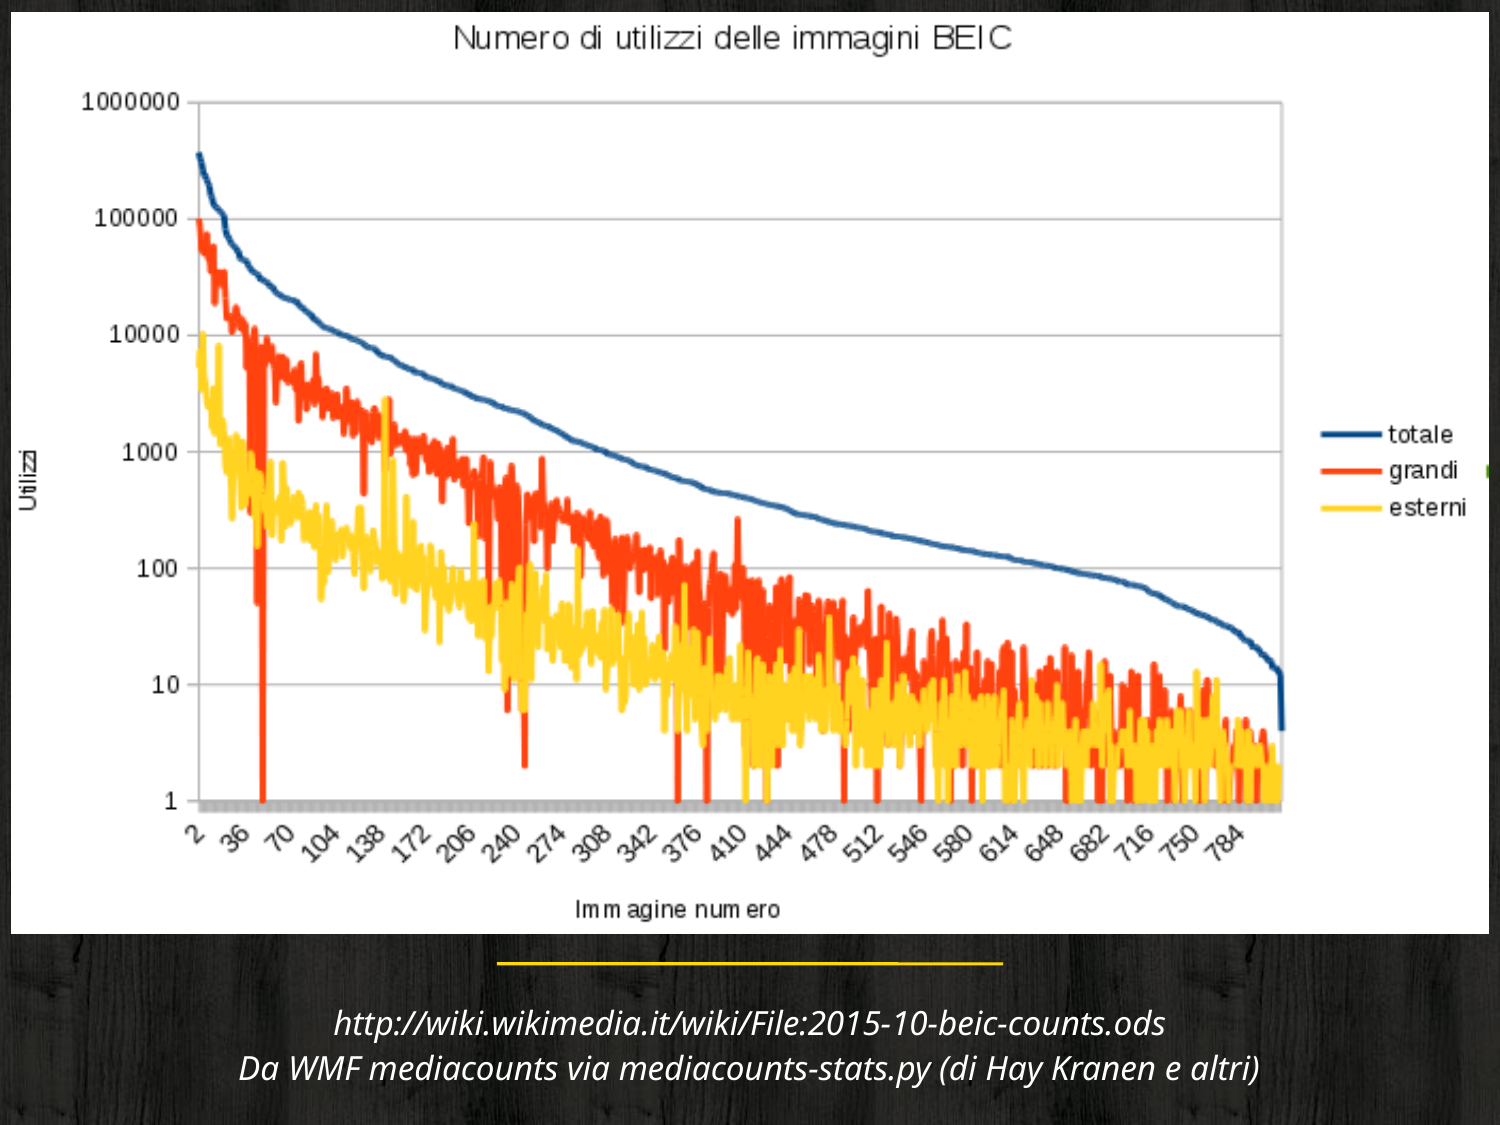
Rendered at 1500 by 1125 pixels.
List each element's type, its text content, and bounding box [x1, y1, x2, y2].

picture [0, 0, 1500, 1125]
list http://wiki.wikimedia.it/wiki/File:2015-10-beic-counts.ods Da WMF mediacounts via mediacounts-stats.py (di Hay Kranen e altri) [75, 963, 1425, 1125]
